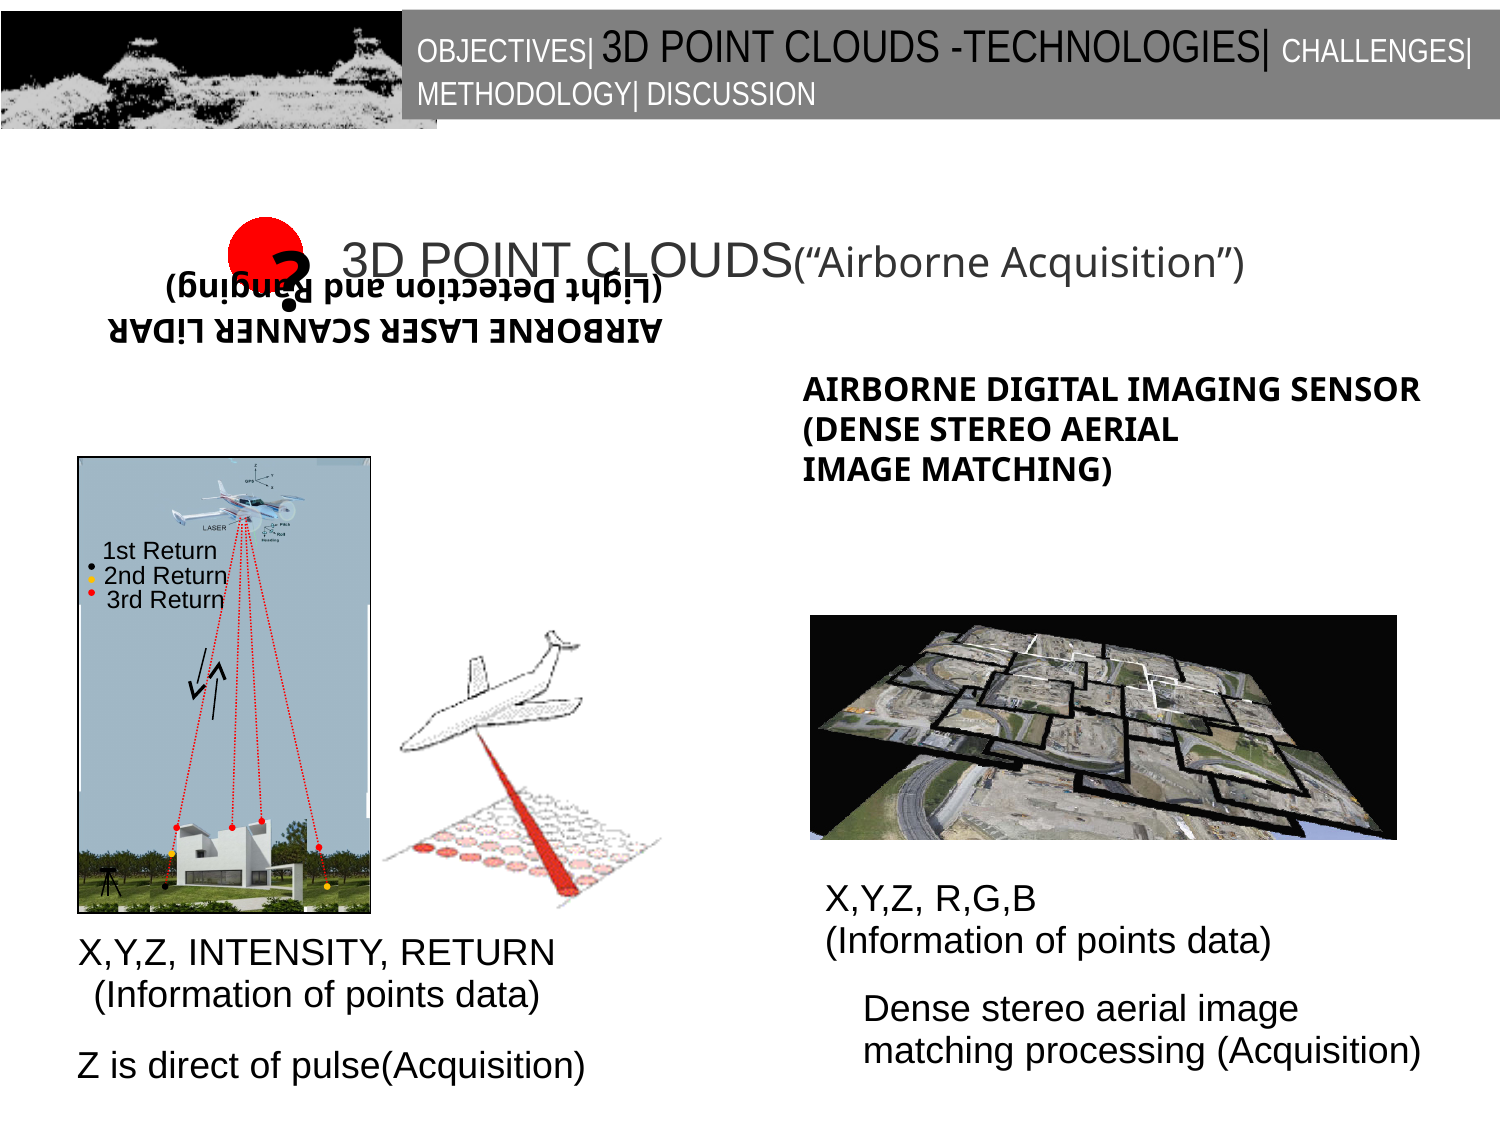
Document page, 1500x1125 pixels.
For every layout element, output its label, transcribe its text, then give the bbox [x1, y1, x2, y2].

picture [810, 603, 1397, 841]
text_box [228, 824, 236, 831]
text_box 3D POINT CLOUDS(“Airborne Acquisition”) [348, 216, 1264, 307]
text_box X,Y,Z, INTENSITY, RETURN (Information of points data) [62, 928, 573, 1018]
text_box [161, 883, 169, 890]
text_box Dense stereo aerial image matching processing (Acquisition) [848, 984, 1359, 1075]
text_box [168, 850, 175, 858]
text_box [173, 824, 181, 831]
text_box ? [258, 221, 365, 265]
text_box AIRBORNE LASER SCANNER LiDAR (Light Detection and Ranging) [75, 265, 678, 361]
text_box [258, 818, 266, 825]
picture [1, 11, 437, 129]
picture [371, 625, 666, 913]
picture [78, 457, 370, 913]
text_box X,Y,Z, R,G,B (Information of points data) [809, 874, 1320, 965]
text_box [323, 883, 331, 890]
text_box [88, 589, 94, 596]
text_box OBJECTIVES| 3D POINT CLOUDS -TECHNOLOGIES| CHALLENGES| METHODOLOGY| DISCUSSION [402, 9, 1500, 120]
text_box [228, 217, 282, 265]
text_box AIRBORNE DIGITAL IMAGING SENSOR (DENSE STEREO AERIAL IMAGE MATCHING) [788, 360, 1486, 496]
text_box Z is direct of pulse(Acquisition) [62, 1018, 692, 1112]
text_box 1st Return [88, 520, 232, 581]
text_box 3rd Return [94, 569, 238, 630]
